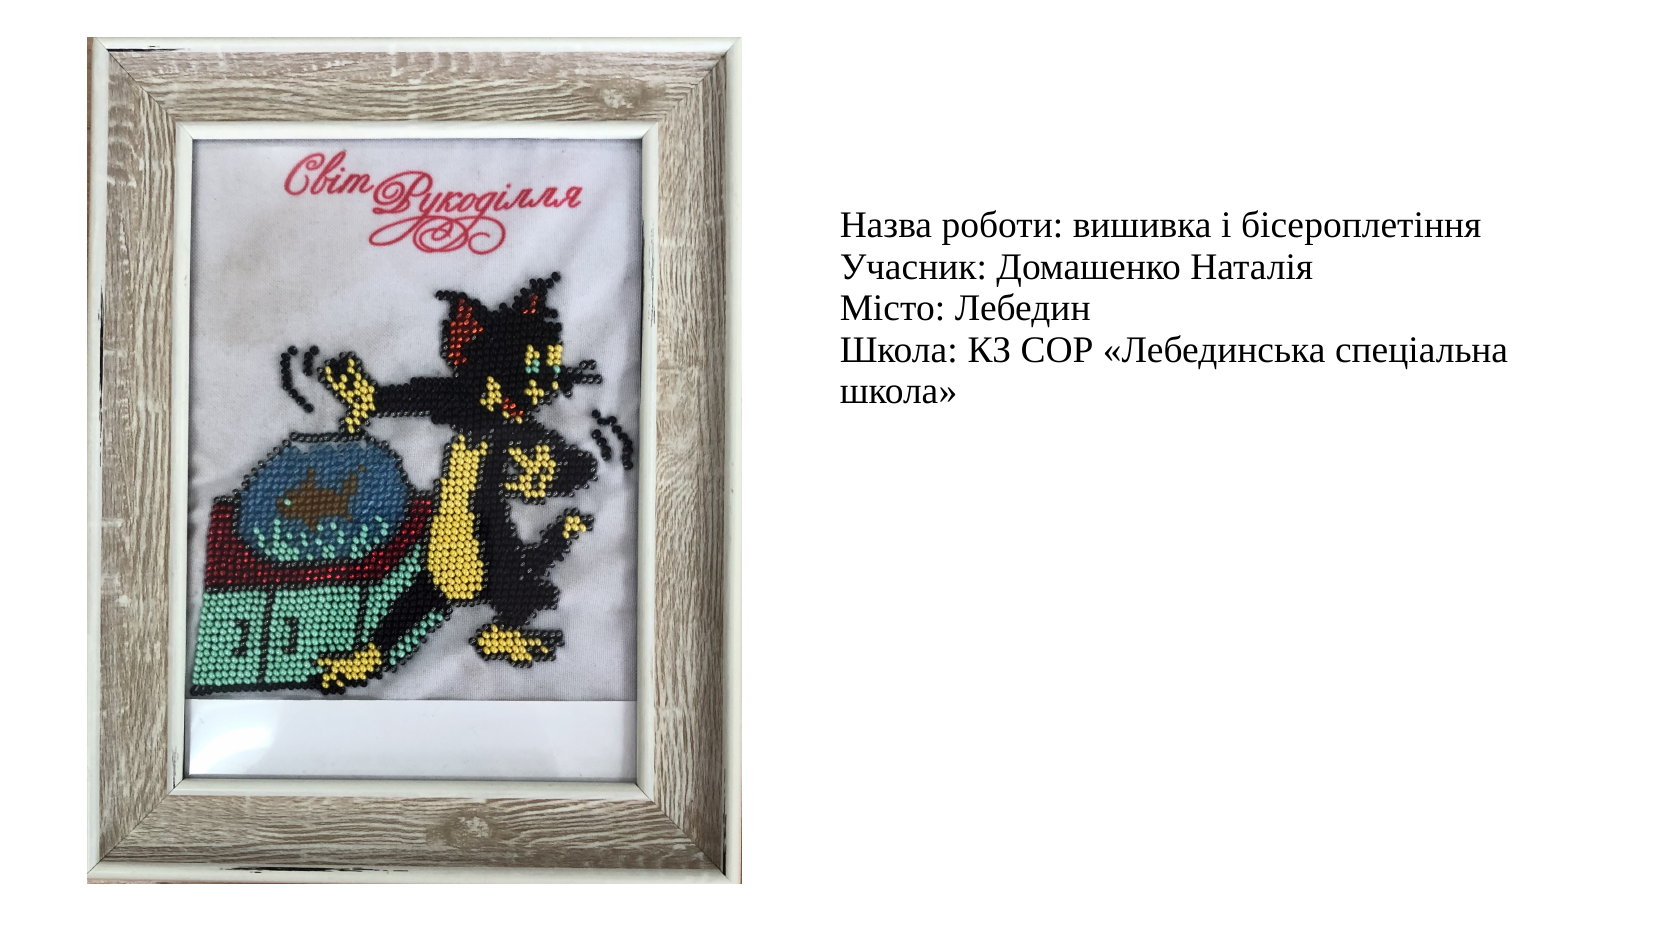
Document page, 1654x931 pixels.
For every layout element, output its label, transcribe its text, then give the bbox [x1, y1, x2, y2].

text_box Назва роботи: вишивка і бісероплетіння Учасник: Домашенко Наталія Місто: Лебедин Школа: КЗ СОР «Лебединська спеціальна школа» [825, 196, 1576, 420]
picture [87, 37, 742, 884]
